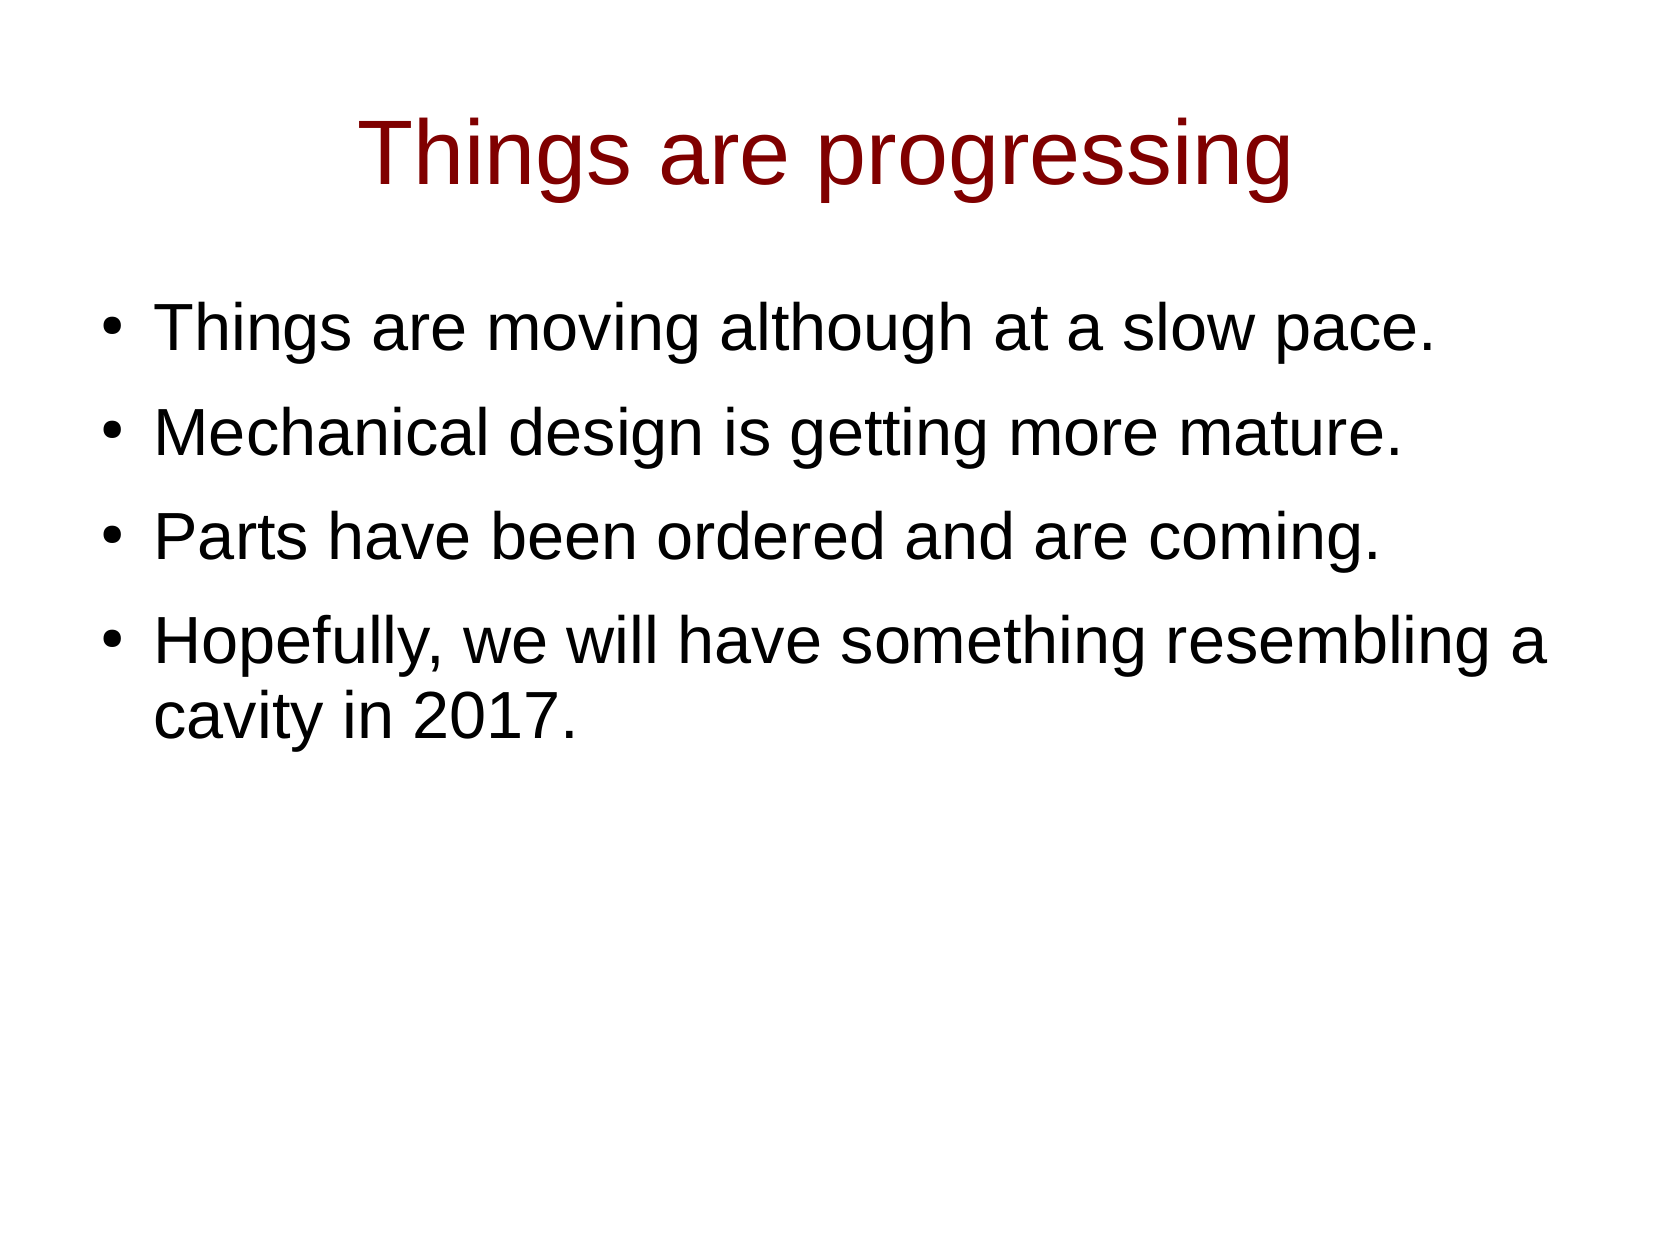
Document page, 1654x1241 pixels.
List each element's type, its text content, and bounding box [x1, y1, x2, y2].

title Things are progressing [82, 49, 1571, 257]
list Things are moving although at a slow pace. Mechanical design is getting more mature. Parts have been ordered and are coming. Hopefully, we will have something resembling a cavity in 2017. [82, 290, 1571, 1010]
